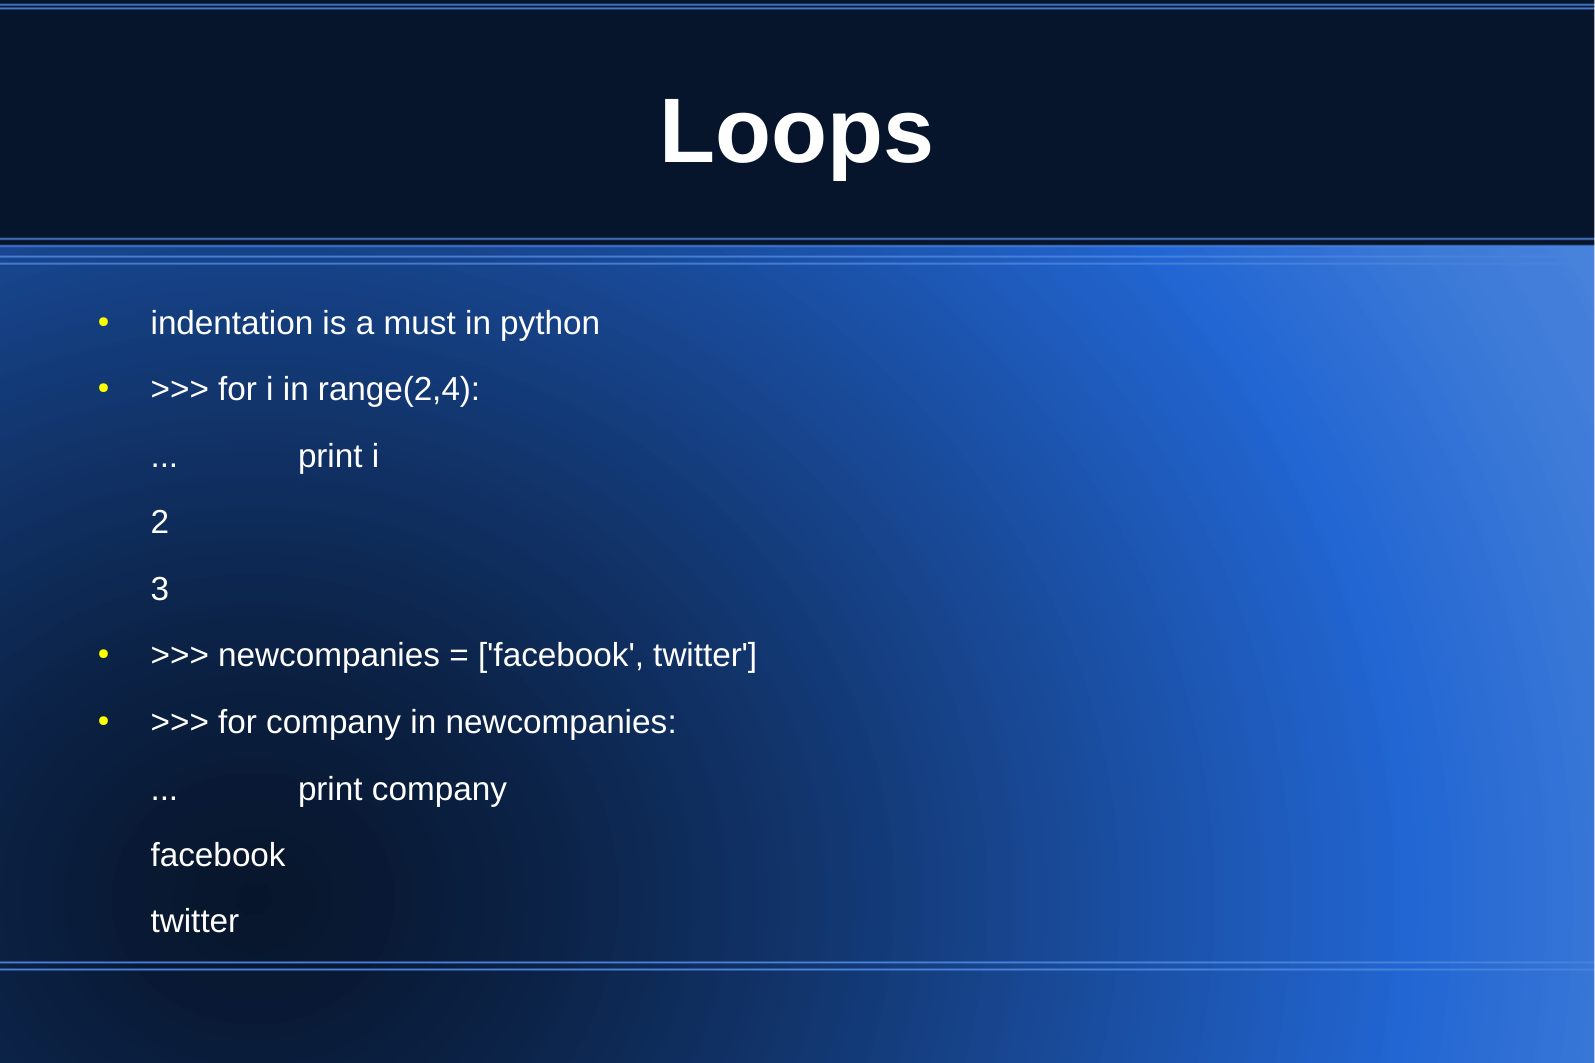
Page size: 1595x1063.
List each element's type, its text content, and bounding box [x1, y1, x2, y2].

list indentation is a must in python >>> for i in range(2,4): ... print i 2 3 >>> newcompanies = ['facebook', twitter'] >>> for company in newcompanies: ... print company facebook twitter [79, 304, 1515, 943]
title Loops [79, 49, 1515, 213]
picture [0, 0, 1595, 1063]
